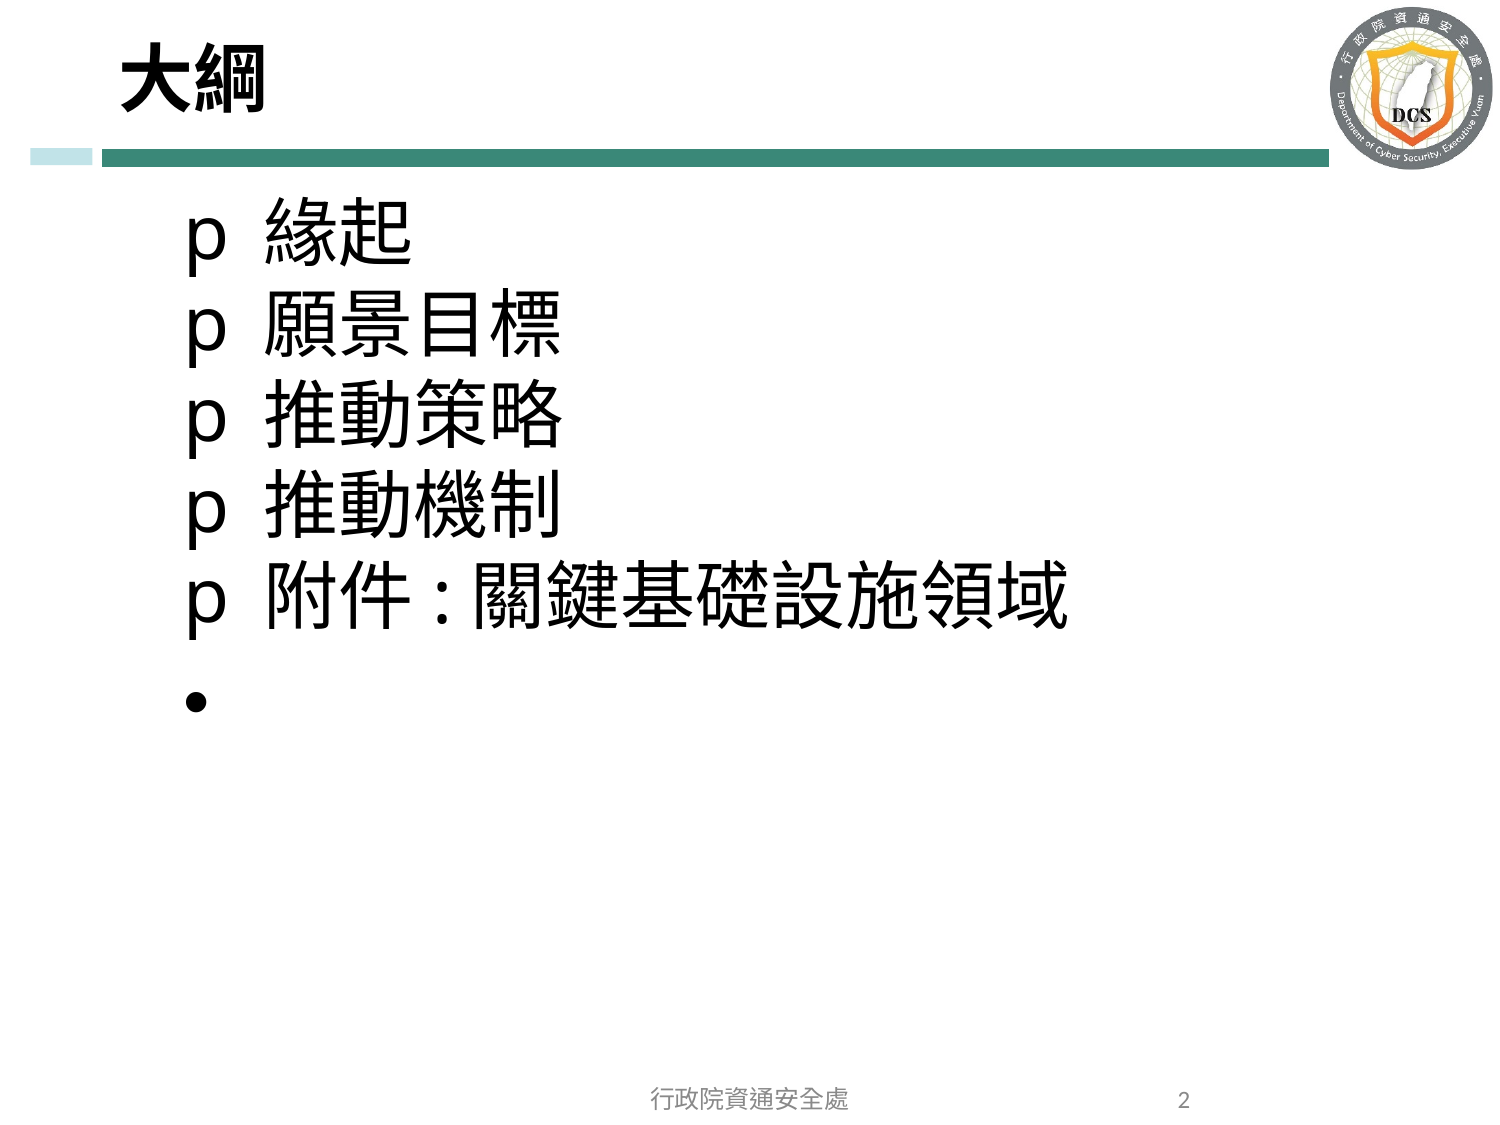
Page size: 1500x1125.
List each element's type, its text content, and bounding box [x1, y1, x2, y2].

list 緣起 願景目標 推動策略 推動機制 附件:關鍵基礎設施領域 [168, 198, 1500, 1017]
title 大綱 [103, 21, 1397, 142]
text_box [1162, 1076, 1500, 1120]
text_box 行政院資通安全處 [496, 1076, 1004, 1120]
